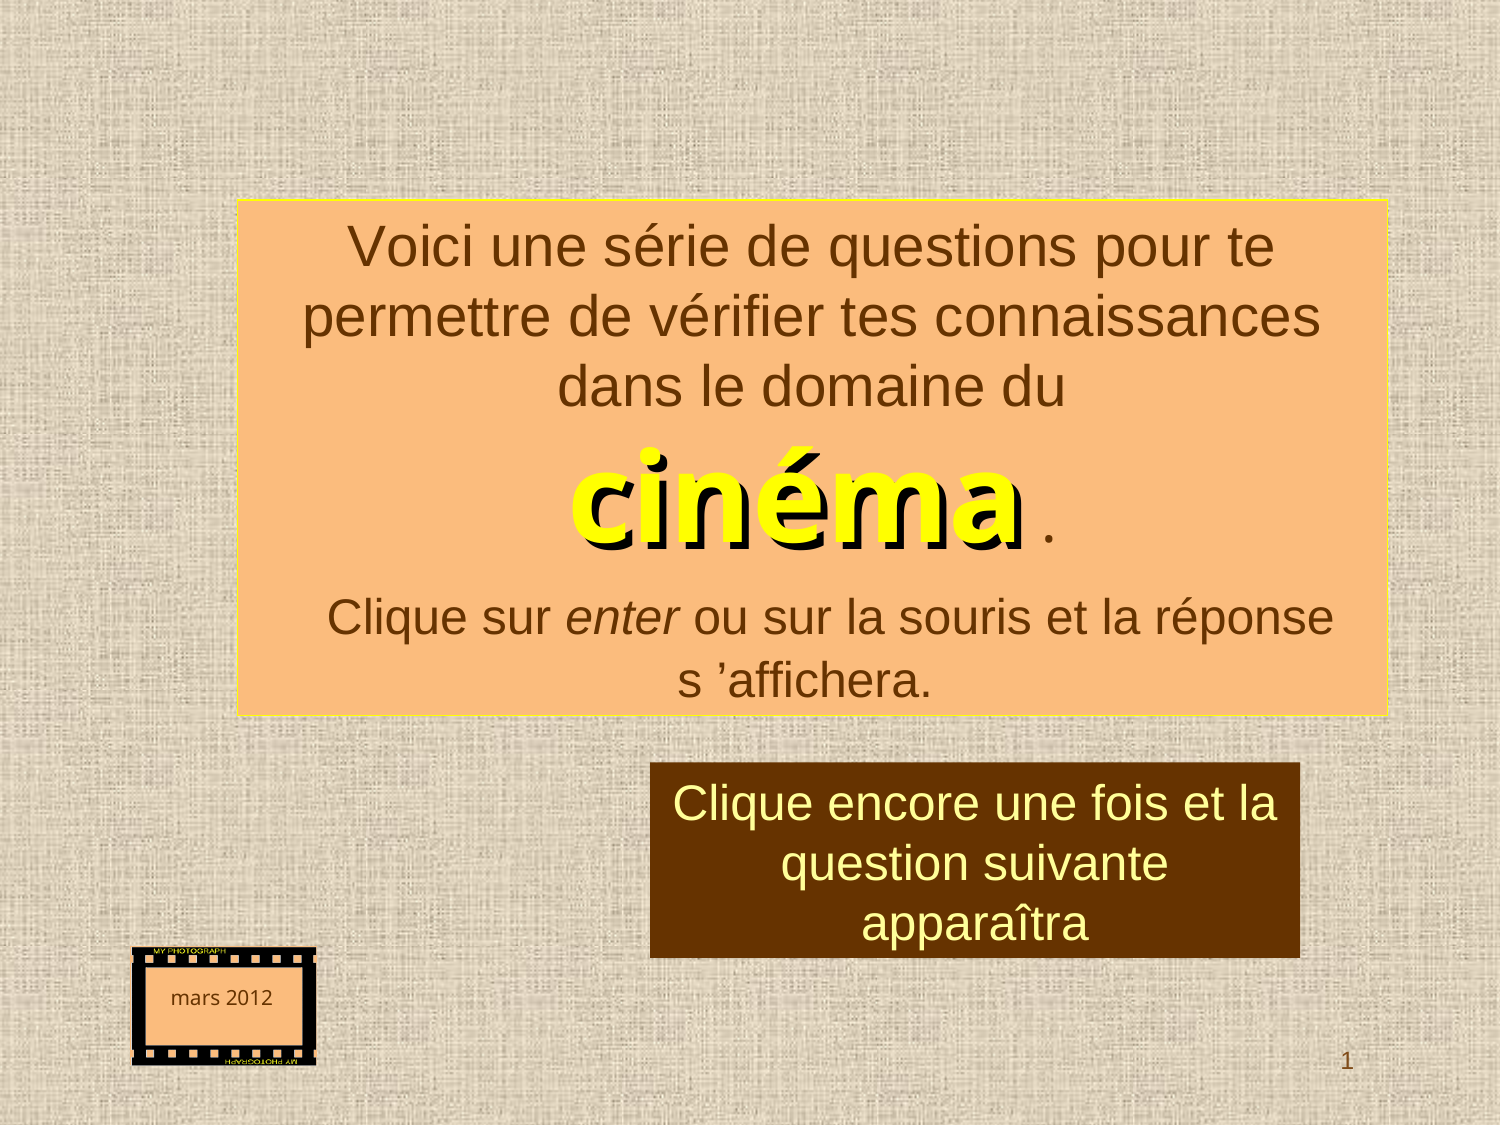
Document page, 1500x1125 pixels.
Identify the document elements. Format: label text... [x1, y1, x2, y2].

picture [0, 0, 1500, 1125]
text_box Clique encore une fois et la question suivante apparaîtra [650, 762, 1301, 958]
text_box mars 2012 [144, 977, 300, 1018]
text_box Voici une série de questions pour te permettre de vérifier tes connaissances dans le domaine du cinéma . Clique sur enter ou sur la souris et la réponse s ’affichera. [237, 200, 1388, 716]
